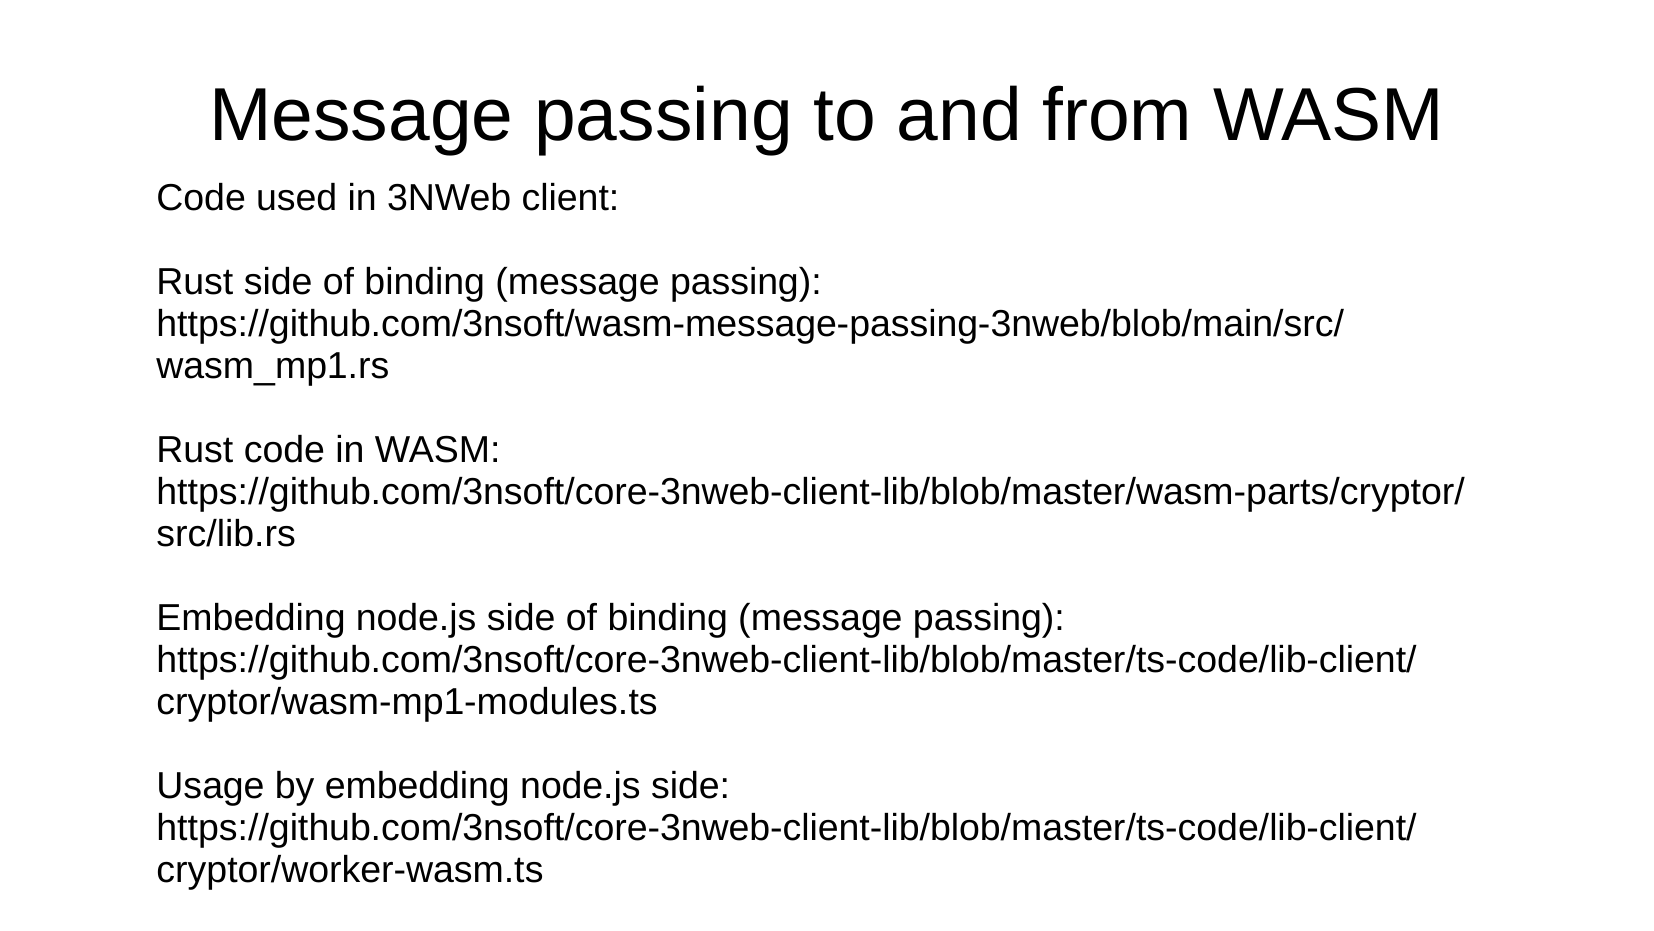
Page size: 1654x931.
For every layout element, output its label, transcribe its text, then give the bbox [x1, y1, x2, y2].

title Message passing to and from WASM [82, 37, 1571, 193]
text_box Code used in 3NWeb client: Rust side of binding (message passing): https://github.com/3nsoft/wasm-message-passing-3nweb/blob/main/src/wasm_mp1.rs Rust code in WASM: https://github.com/3nsoft/core-3nweb-client-lib/blob/master/wasm-parts/cryptor/src/lib.rs Embedding node.js side of binding (message passing): https://github.com/3nsoft/core-3nweb-client-lib/blob/master/ts-code/lib-client/cryptor/wasm-mp1-modules.ts Usage by embedding node.js side: https://github.com/3nsoft/core-3nweb-client-lib/blob/master/ts-code/lib-client/cryptor/worker-wasm.ts [141, 169, 1536, 898]
